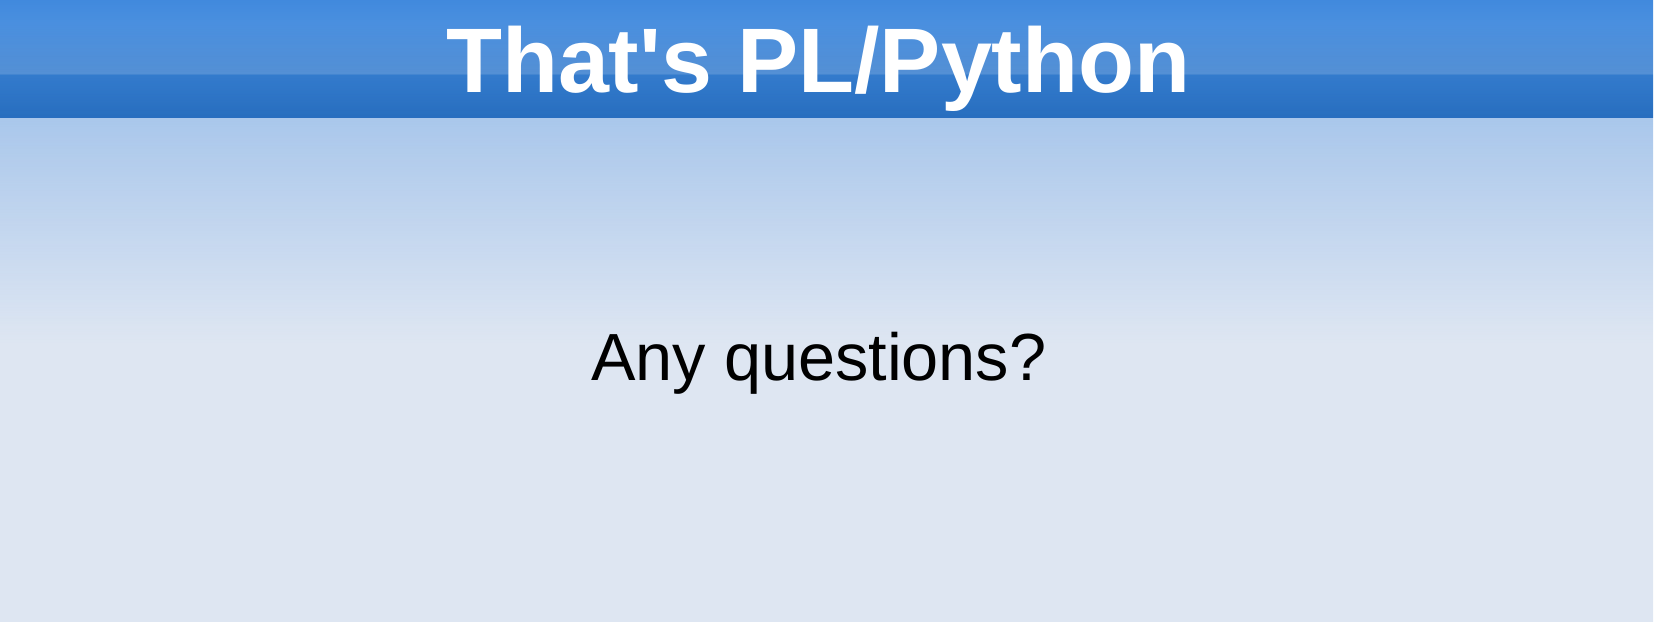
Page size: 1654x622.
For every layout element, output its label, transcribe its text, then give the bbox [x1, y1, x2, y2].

subtitle Any questions? [75, 160, 1563, 556]
picture [0, 0, 1654, 622]
title That's PL/Python [75, 1, 1563, 120]
